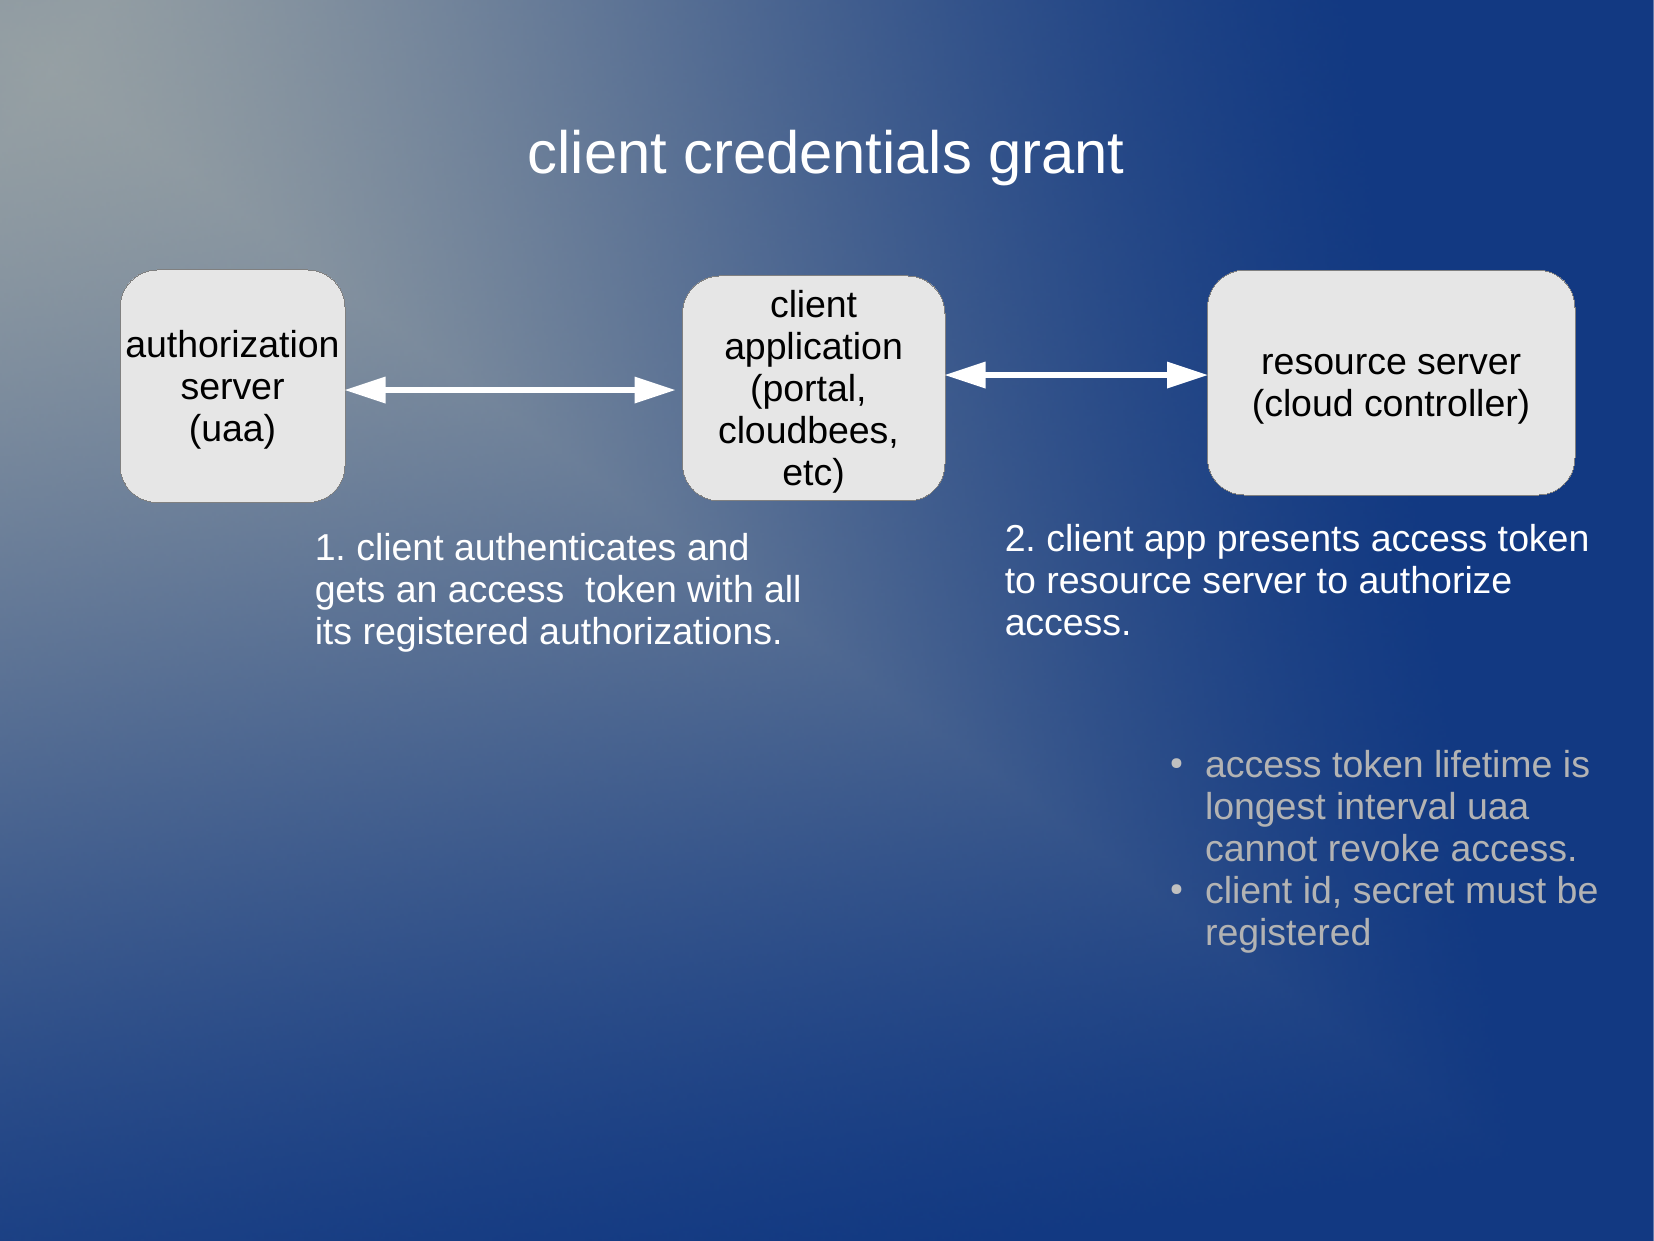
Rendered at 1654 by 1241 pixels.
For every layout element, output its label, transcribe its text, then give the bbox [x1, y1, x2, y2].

text_box resource server (cloud controller) [1207, 270, 1576, 496]
text_box 1. client authenticates and gets an access token with all its registered authorizations. [300, 519, 826, 661]
text_box 2. client app presents access token to resource server to authorize access. [990, 510, 1636, 651]
text_box authorization server (uaa) [120, 269, 346, 503]
title client credentials grant [82, 49, 1571, 257]
text_box access token lifetime is longest interval uaa cannot revoke access. client id, secret must be registered [1155, 736, 1636, 1172]
picture [0, 0, 1654, 1241]
text_box client application (portal, cloudbees, etc) [682, 275, 946, 501]
